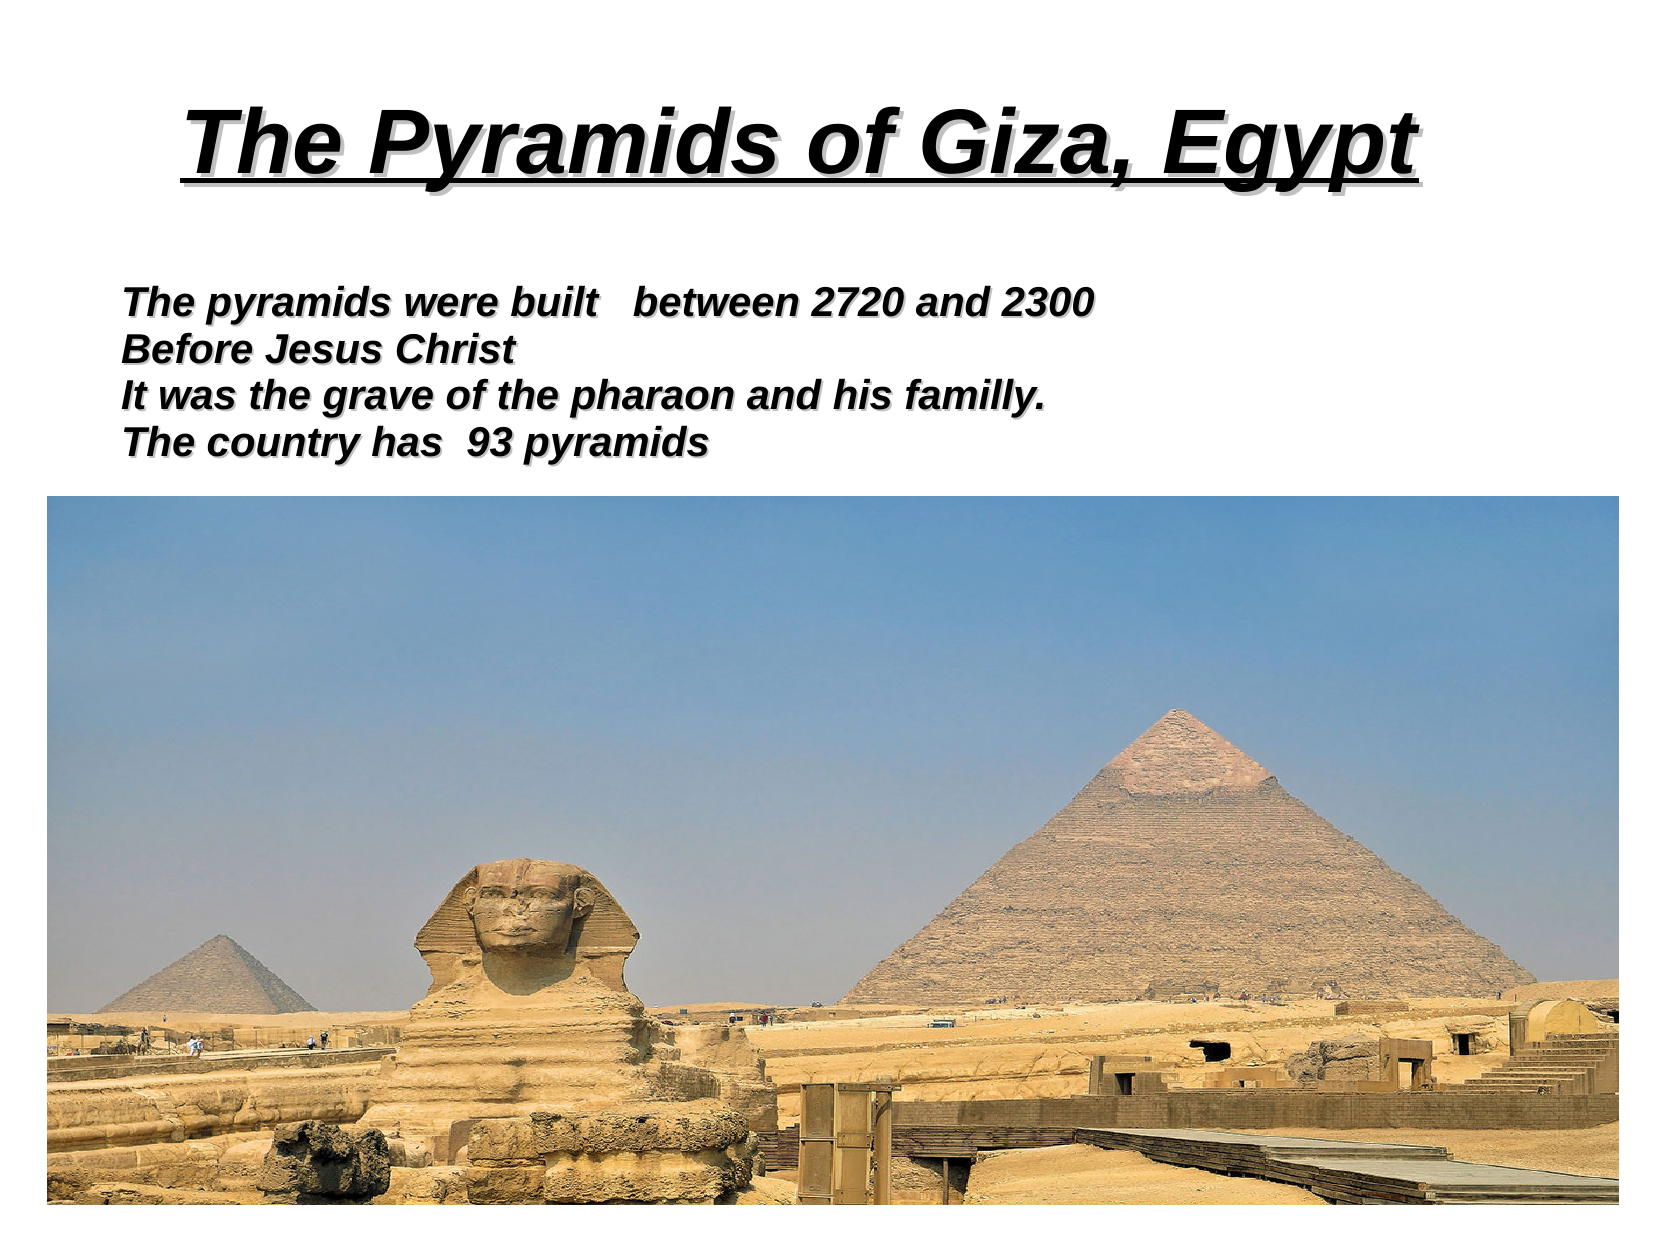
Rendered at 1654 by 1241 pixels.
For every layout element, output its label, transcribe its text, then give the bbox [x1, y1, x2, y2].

text_box The Pyramids of Giza, Egypt [165, 82, 1571, 201]
text_box The pyramids were built between 2720 and 2300 Before Jesus Christ It was the grave of the pharaon and his familly. The country has 93 pyramids [106, 271, 1205, 496]
picture [47, 496, 1619, 1205]
